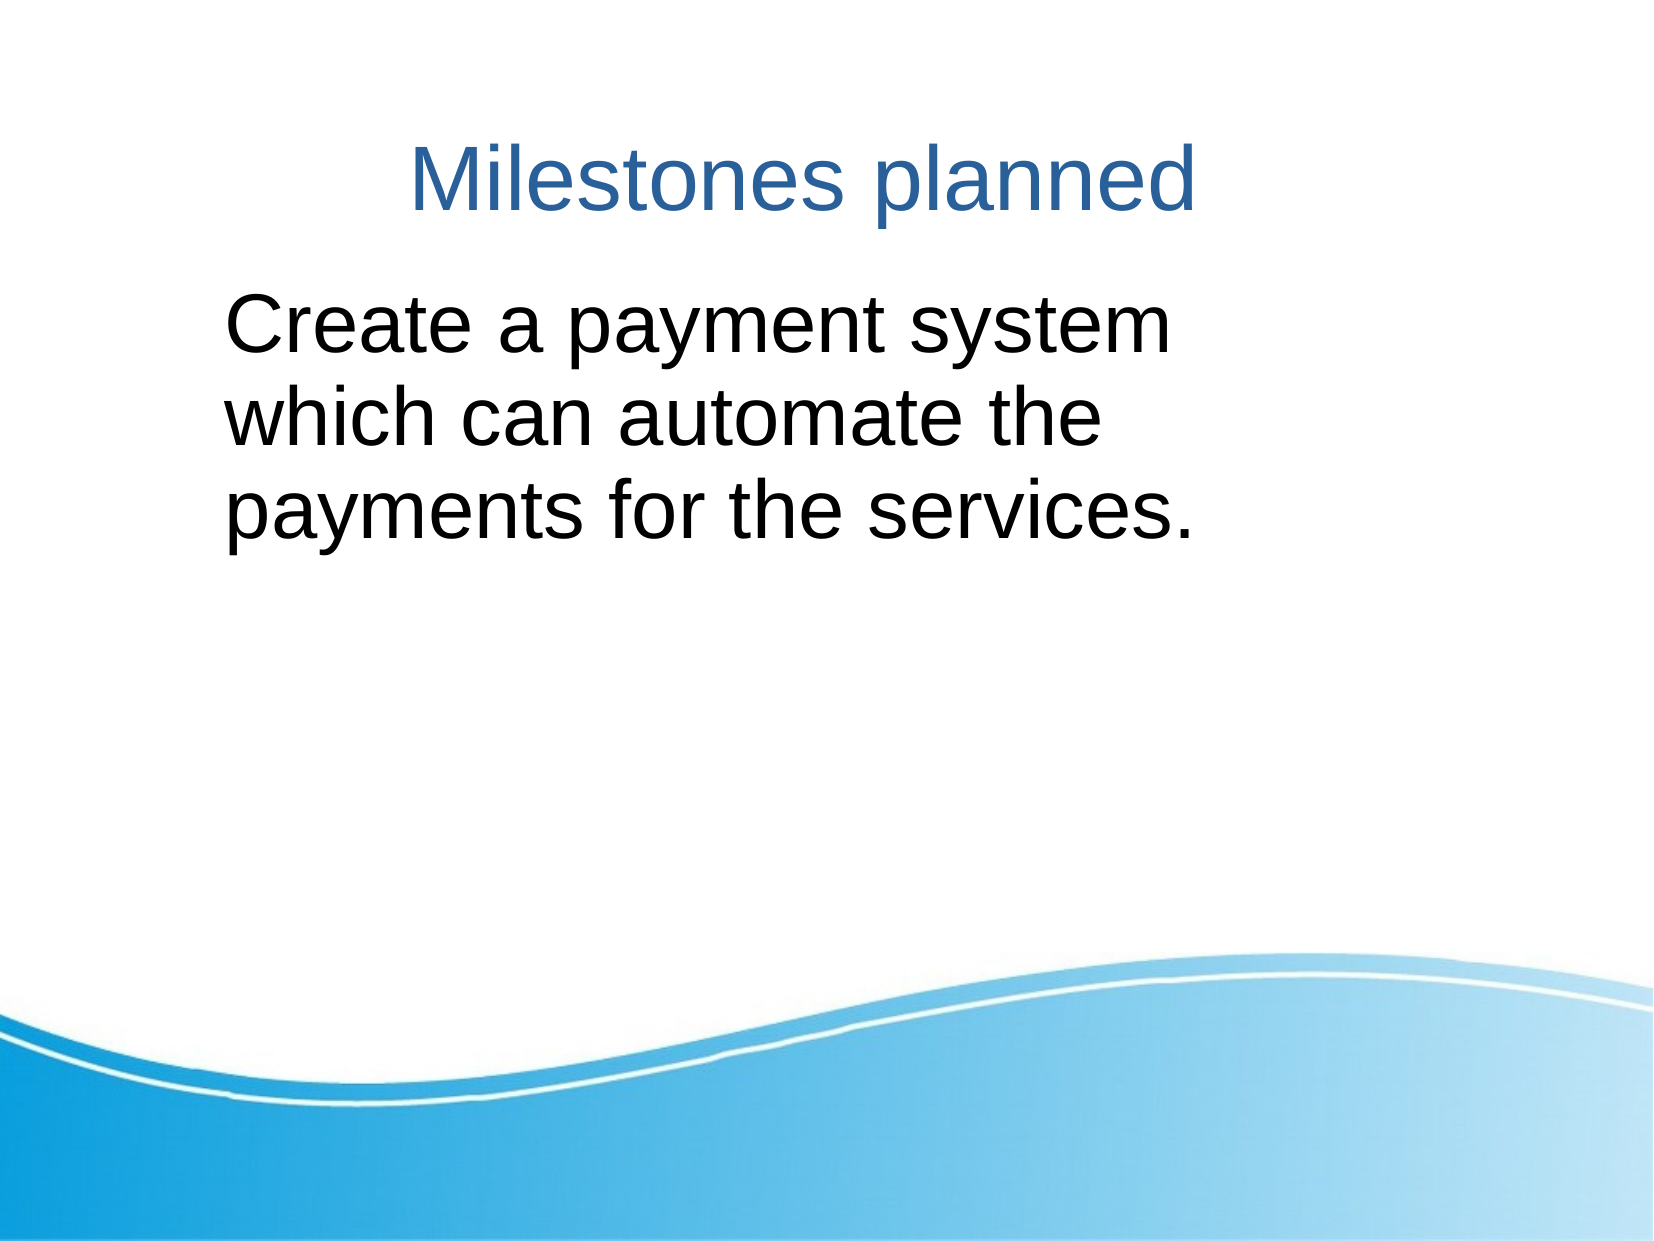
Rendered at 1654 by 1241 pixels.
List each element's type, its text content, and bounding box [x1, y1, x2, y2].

text_box Create a payment system which can automate the payments for the services. [210, 270, 1366, 956]
title Milestones planned [60, 75, 1549, 283]
picture [0, 952, 1654, 1241]
